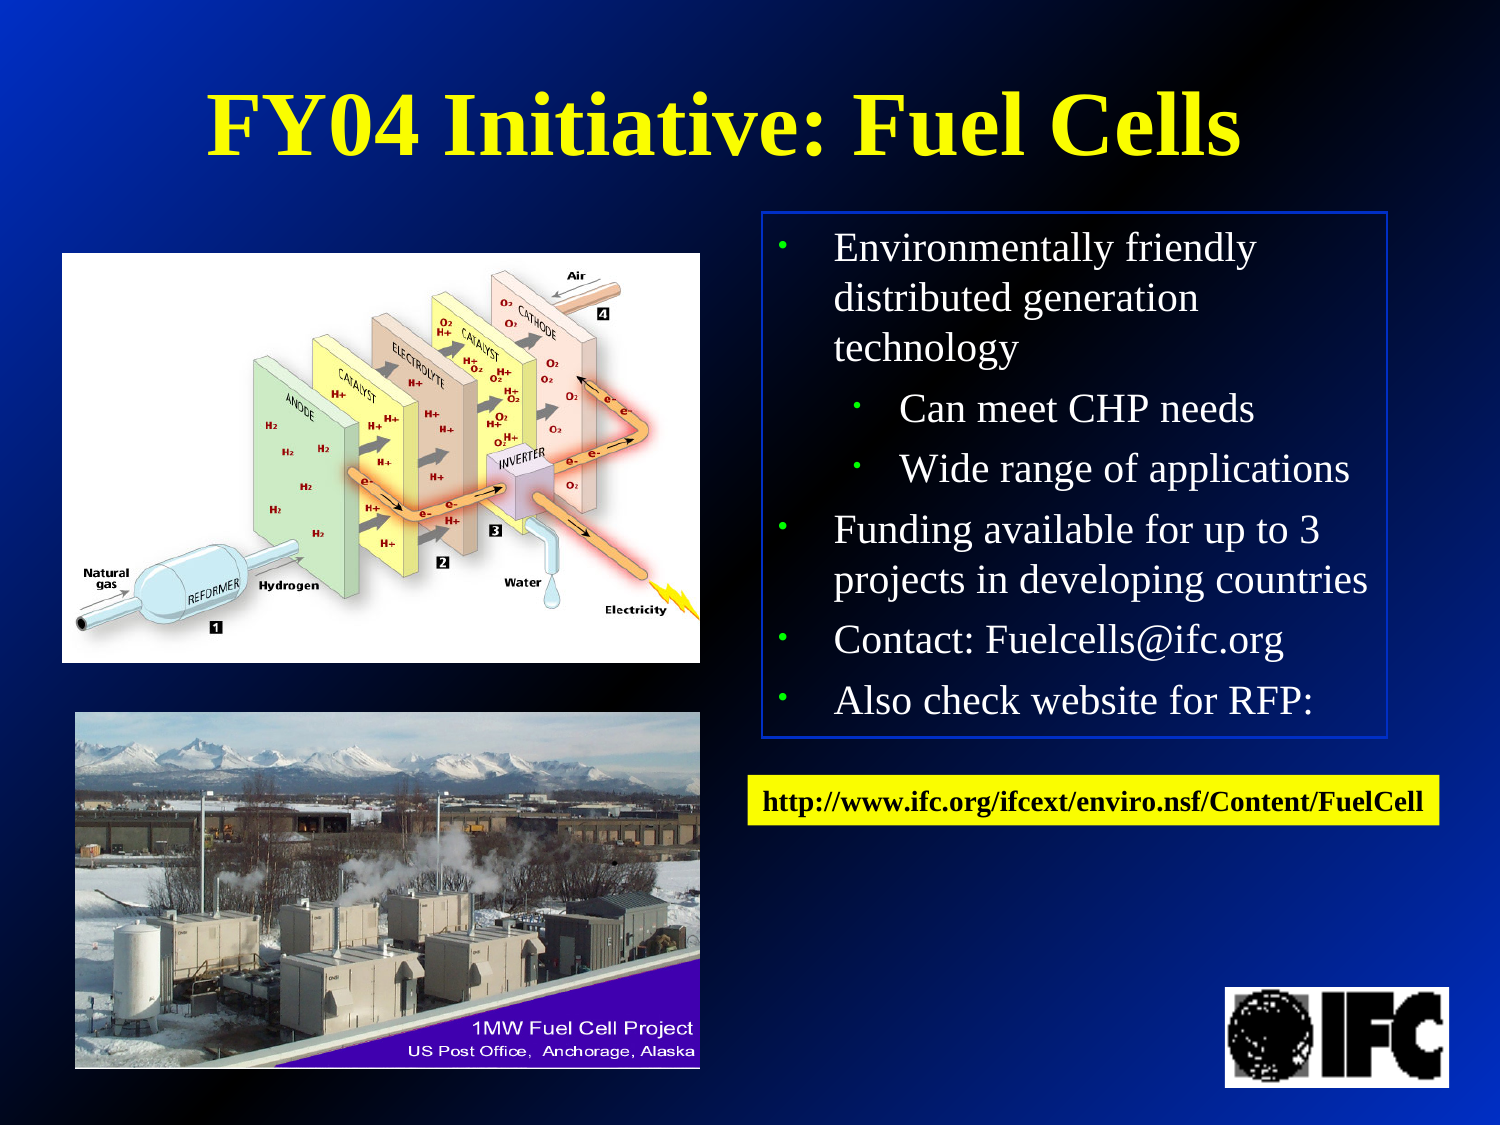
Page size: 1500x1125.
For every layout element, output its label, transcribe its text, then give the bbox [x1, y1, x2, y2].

picture [75, 712, 700, 1070]
picture [62, 253, 700, 663]
title FY04 Initiative: Fuel Cells [62, 24, 1388, 213]
text_box http://www.ifc.org/ifcext/enviro.nsf/Content/FuelCell [747, 774, 1440, 826]
list Environmentally friendly distributed generation technology Can meet CHP needs Wide range of applications Funding available for up to 3 projects in developing countries Contact: Fuelcells@ifc.org Also check website for RFP: [762, 212, 1388, 738]
